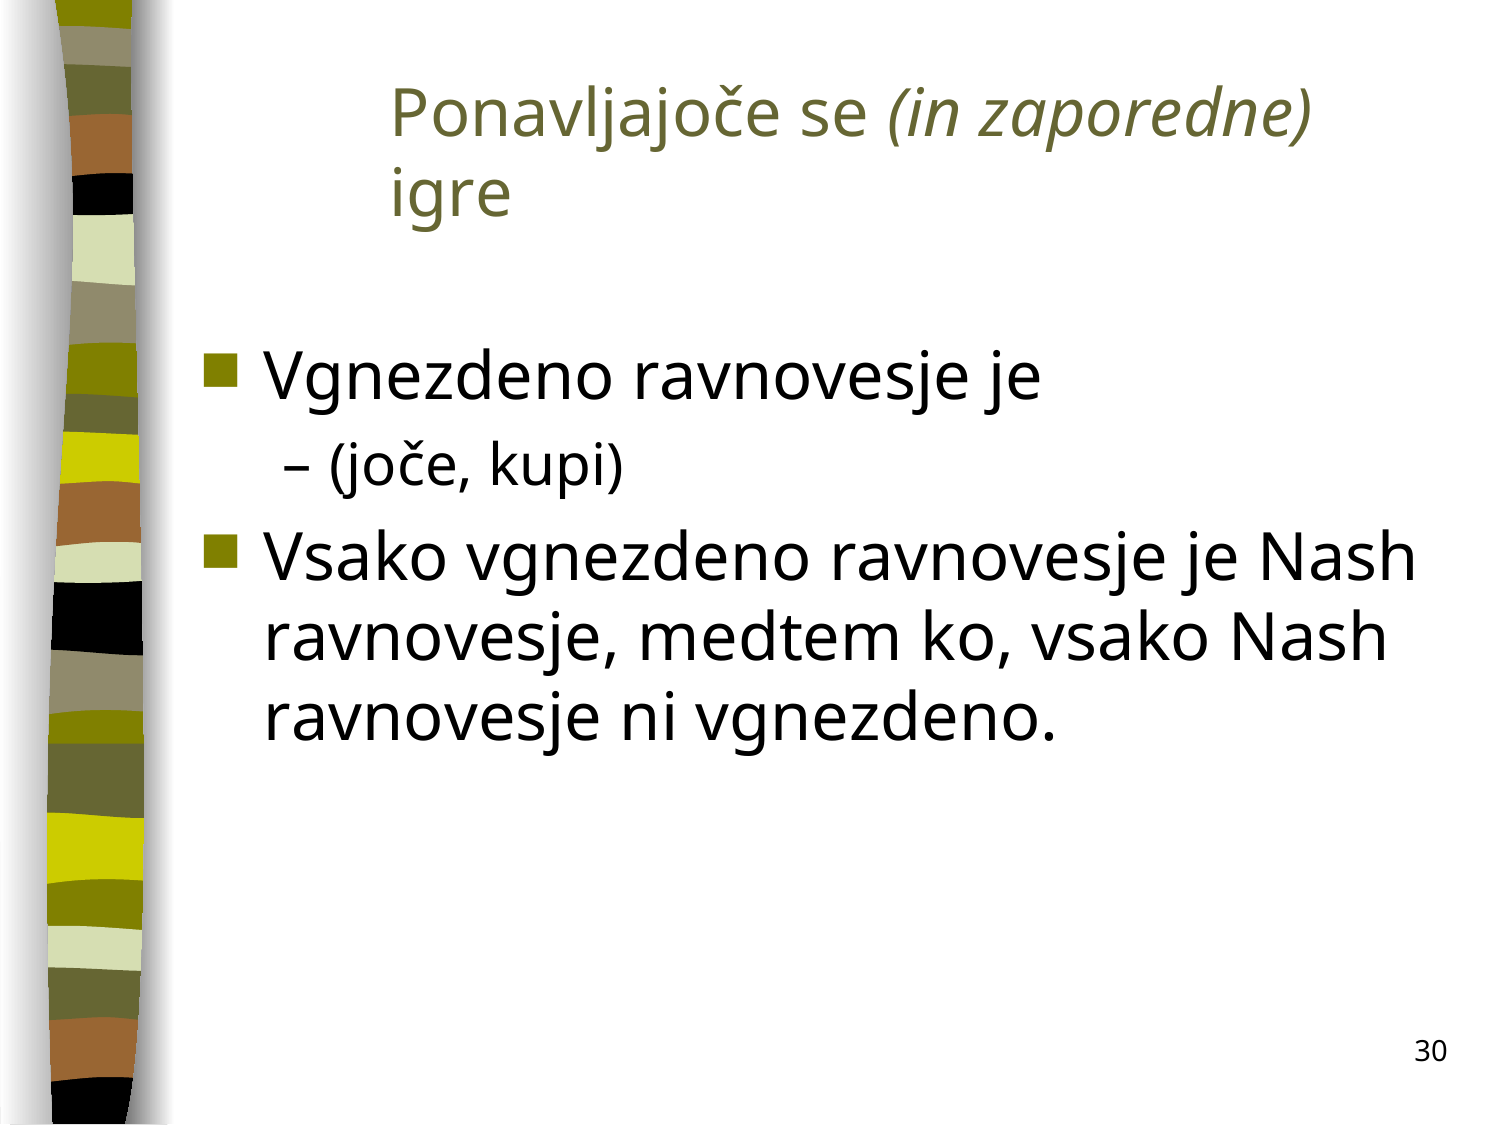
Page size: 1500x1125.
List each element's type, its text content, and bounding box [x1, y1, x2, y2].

list Vgnezdeno ravnovesje je (joče, kupi) Vsako vgnezdeno ravnovesje je Nash ravnovesje, medtem ko, vsako Nash ravnovesje ni vgnezdeno. [192, 324, 1468, 1001]
title Ponavljajoče se (in zaporedne) igre [375, 49, 1426, 238]
text_box <number> [1149, 1025, 1463, 1101]
